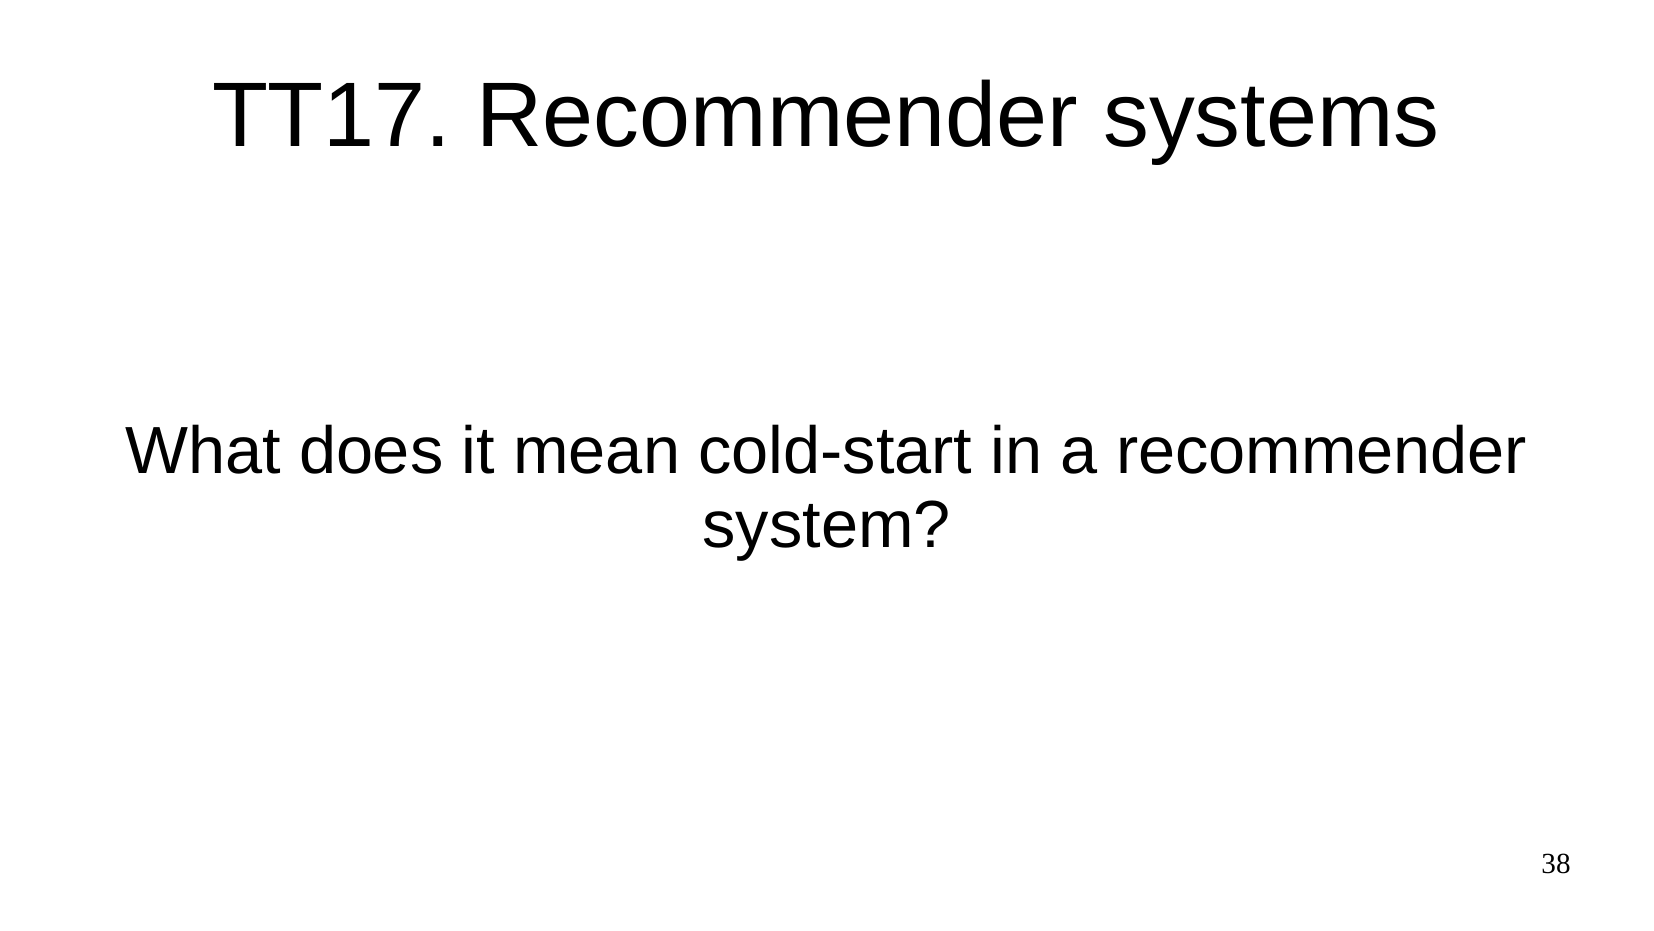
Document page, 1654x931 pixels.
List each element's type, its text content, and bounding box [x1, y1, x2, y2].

title TT17. Recommender systems [82, 37, 1571, 193]
subtitle What does it mean cold-start in a recommender system? [82, 217, 1571, 758]
